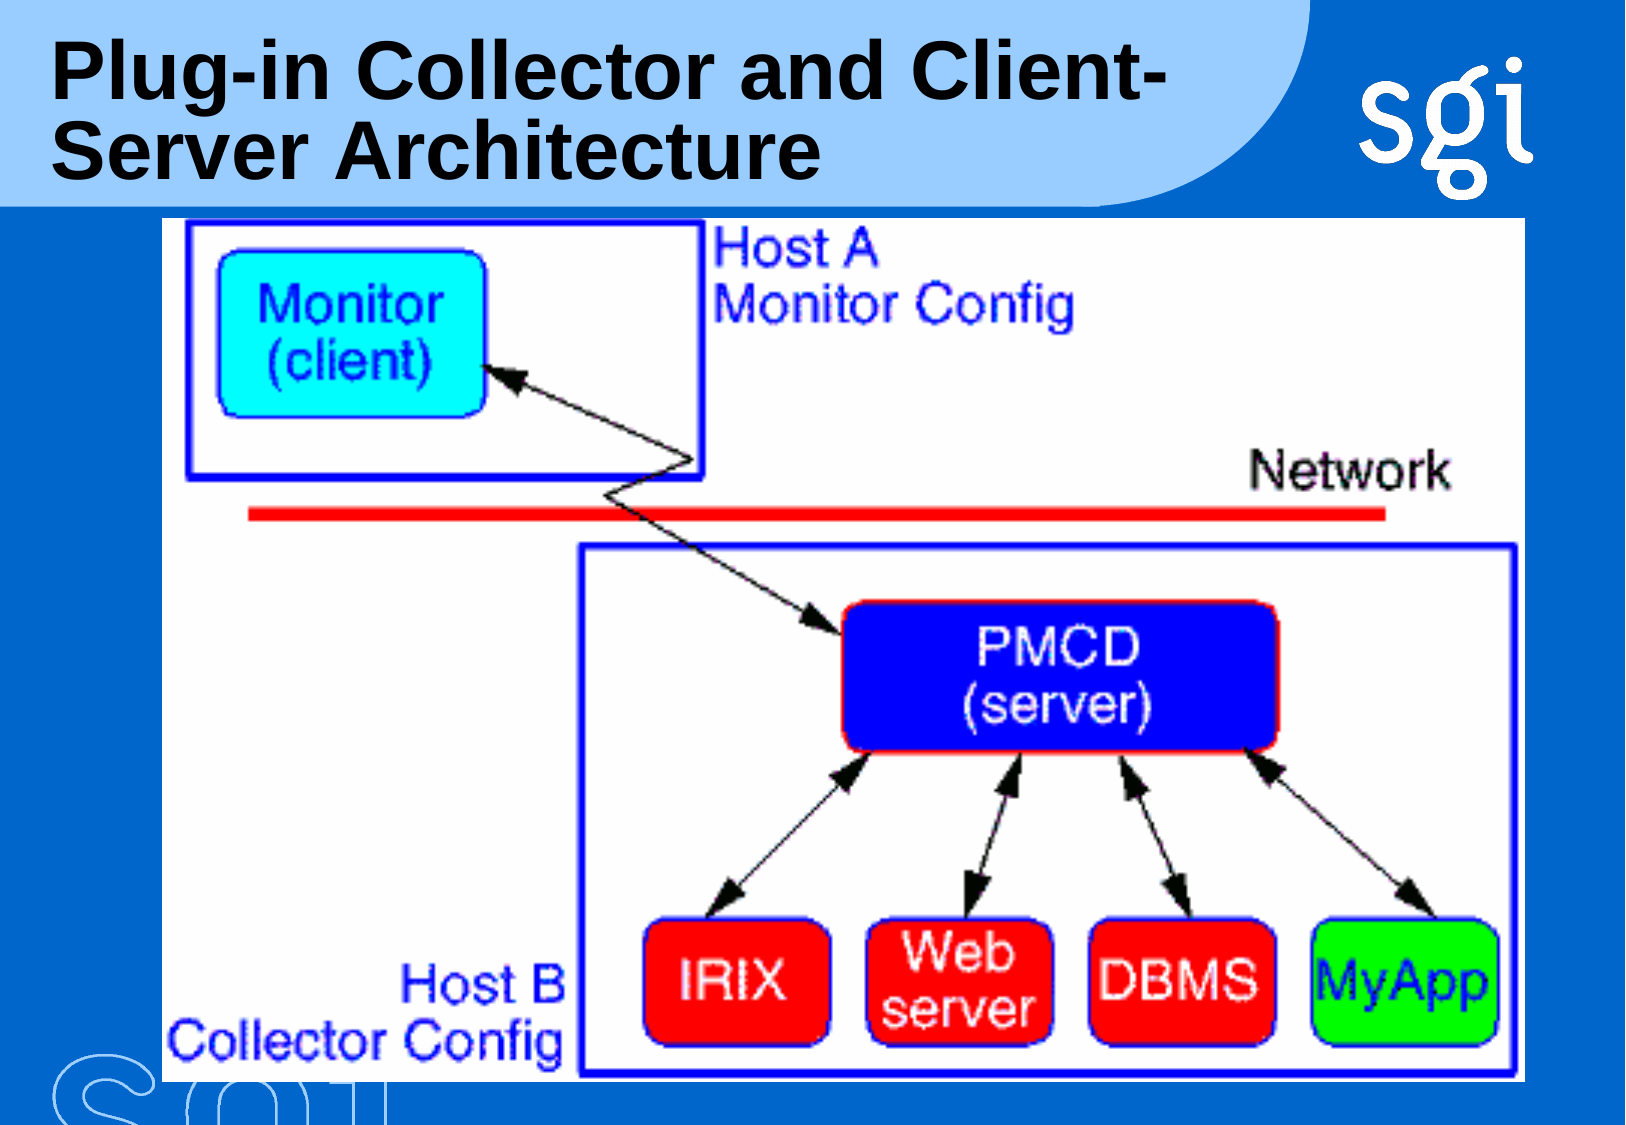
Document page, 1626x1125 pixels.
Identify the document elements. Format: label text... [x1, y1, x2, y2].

title Plug-in Collector and Client-Server Architecture [36, 24, 1318, 208]
picture [162, 218, 1525, 1082]
